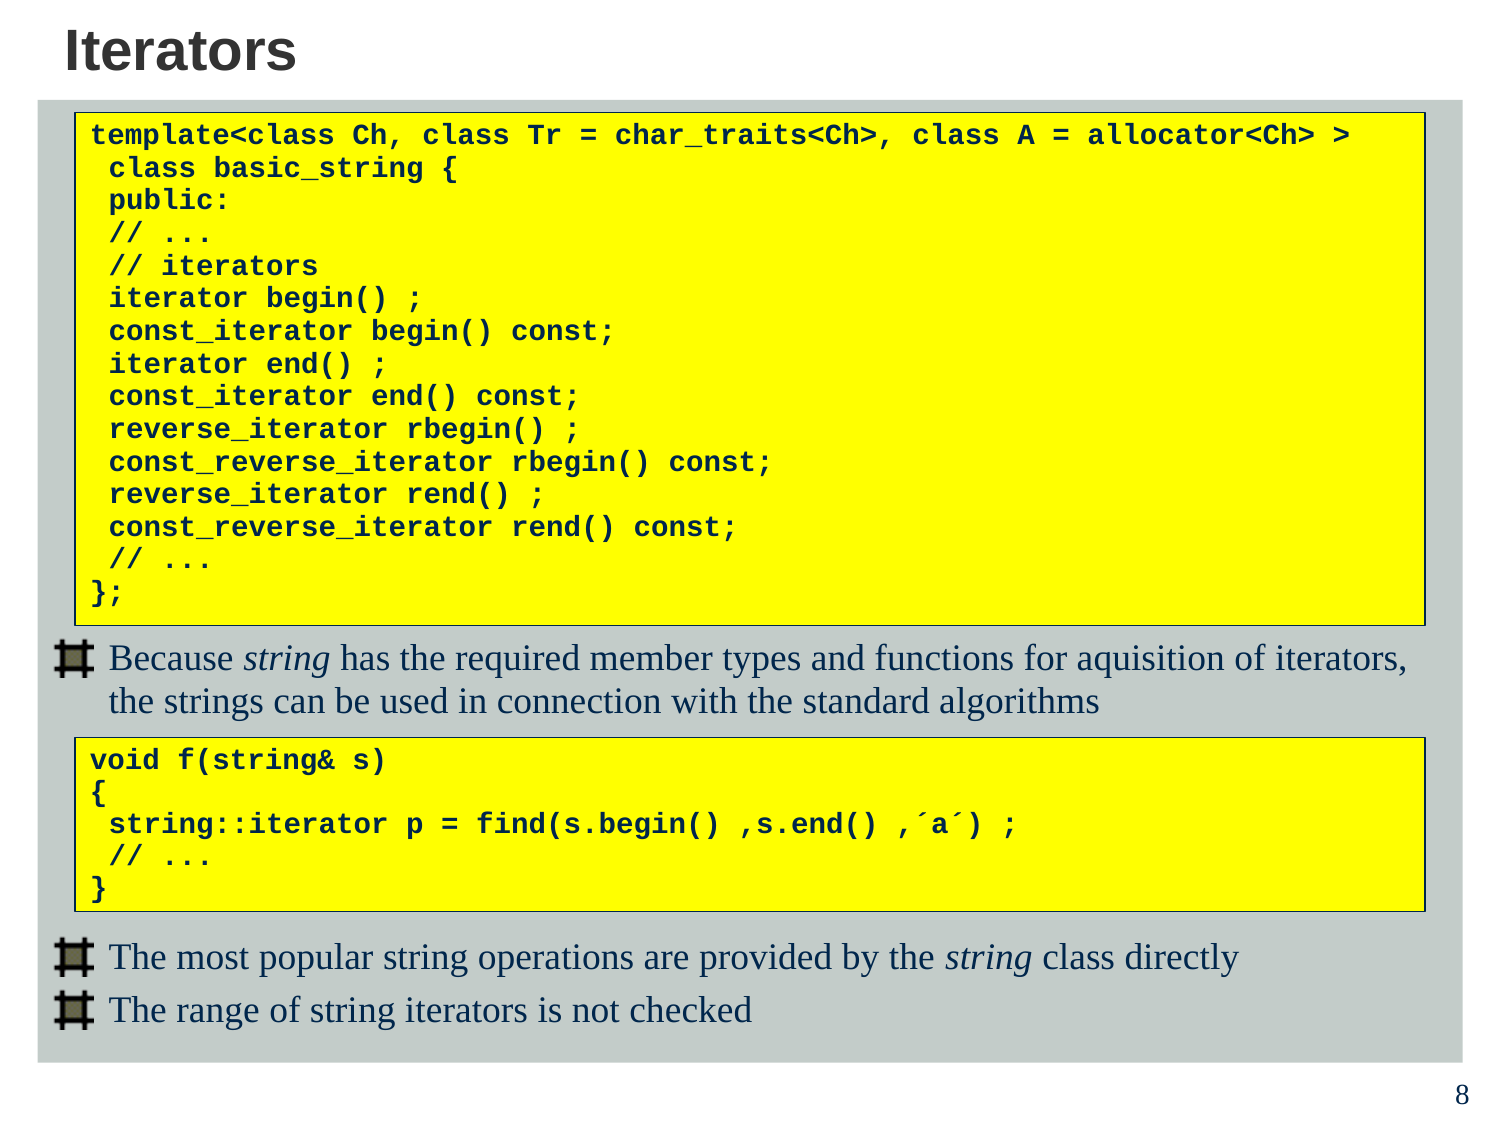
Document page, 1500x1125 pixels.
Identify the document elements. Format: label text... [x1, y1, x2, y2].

text_box void f(string& s) { string::iterator p = find(s.begin() ,s.end() ,´a´) ; // ... } [75, 737, 1426, 914]
title Iterators [50, 0, 1450, 91]
list Because string has the required member types and functions for aquisition of iterators, the strings can be used in connection with the standard algorithms The most popular string operations are provided by the string class directly The range of string iterators is not checked [37, 99, 1463, 1063]
text_box template<class Ch, class Tr = char_traits<Ch>, class A = allocator<Ch> > class basic_string { public: // ... // iterators iterator begin() ; const_iterator begin() const; iterator end() ; const_iterator end() const; reverse_iterator rbegin() ; const_reverse_iterator rbegin() const; reverse_iterator rend() ; const_reverse_iterator rend() const; // ... }; [75, 112, 1426, 628]
